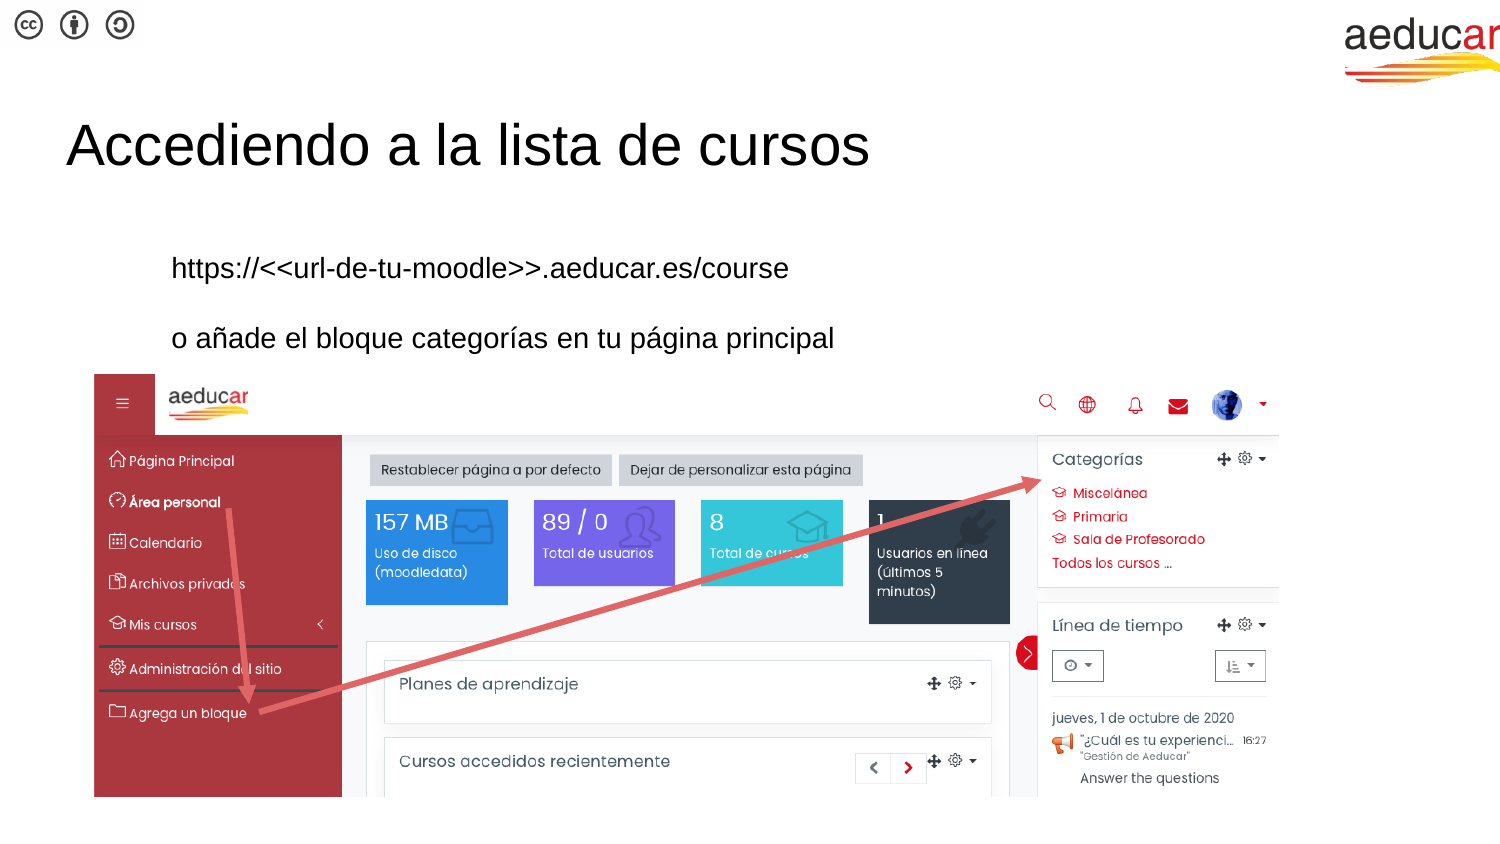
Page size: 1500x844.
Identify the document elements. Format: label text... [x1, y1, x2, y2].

picture [94, 374, 1279, 797]
title Accediendo a la lista de cursos [51, 92, 1114, 203]
picture [1344, 0, 1500, 104]
text_box https://<<url-de-tu-moodle>>.aeducar.es/course o añade el bloque categorías en tu página principal [156, 234, 908, 372]
picture [0, 0, 146, 48]
